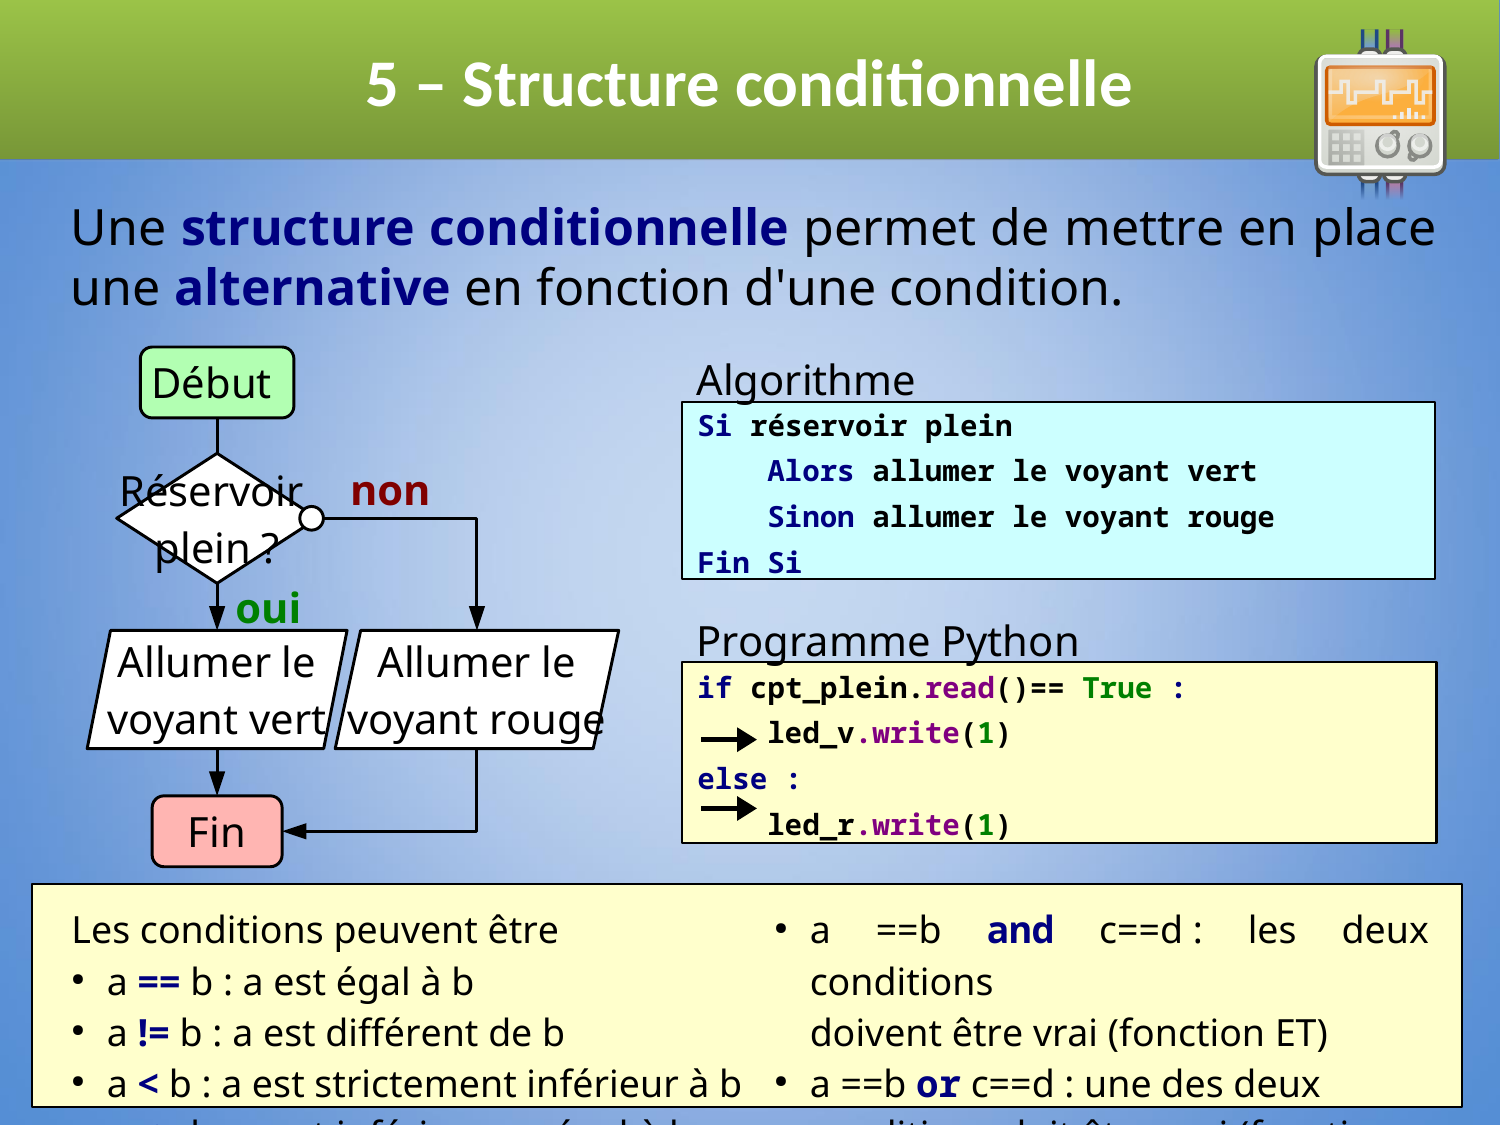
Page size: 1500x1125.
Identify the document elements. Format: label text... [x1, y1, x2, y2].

text_box Début [140, 347, 294, 418]
text_box Allumer le voyant vert [87, 630, 348, 749]
text_box Algorithme [681, 342, 911, 408]
text_box [32, 884, 1463, 1108]
text_box a ==b and c==d : les deux conditions doivent être vrai (fonction ET) a ==b or c==d : une des deux conditions doit être vrai (fonction OU) [758, 895, 1445, 1107]
text_box Réservoir plein ? [116, 453, 304, 583]
text_box if cpt_plein.read()== True : led_v.write(1) else : led_r.write(1) [681, 661, 1437, 844]
text_box 5 – Structure conditionnelle [0, 0, 1500, 159]
text_box Les conditions peuvent être a == b : a est égal à b a != b : a est différent de b a < b : a est strictement inférieur à b a <= b : a est inférieur ou égal à b [55, 895, 800, 1108]
text_box Allumer le voyant rouge [335, 630, 619, 749]
picture [0, 29, 1500, 1125]
text_box Une structure conditionnelle permet de mettre en place une alternative en fonction d'une condition. [70, 194, 1437, 343]
text_box Si réservoir plein Alors allumer le voyant vert Sinon allumer le voyant rouge Fin Si [681, 401, 1435, 579]
text_box non [335, 453, 442, 519]
text_box Fin [152, 795, 283, 867]
text_box [299, 506, 324, 531]
text_box Programme Python [681, 604, 1411, 661]
text_box oui [220, 571, 314, 637]
